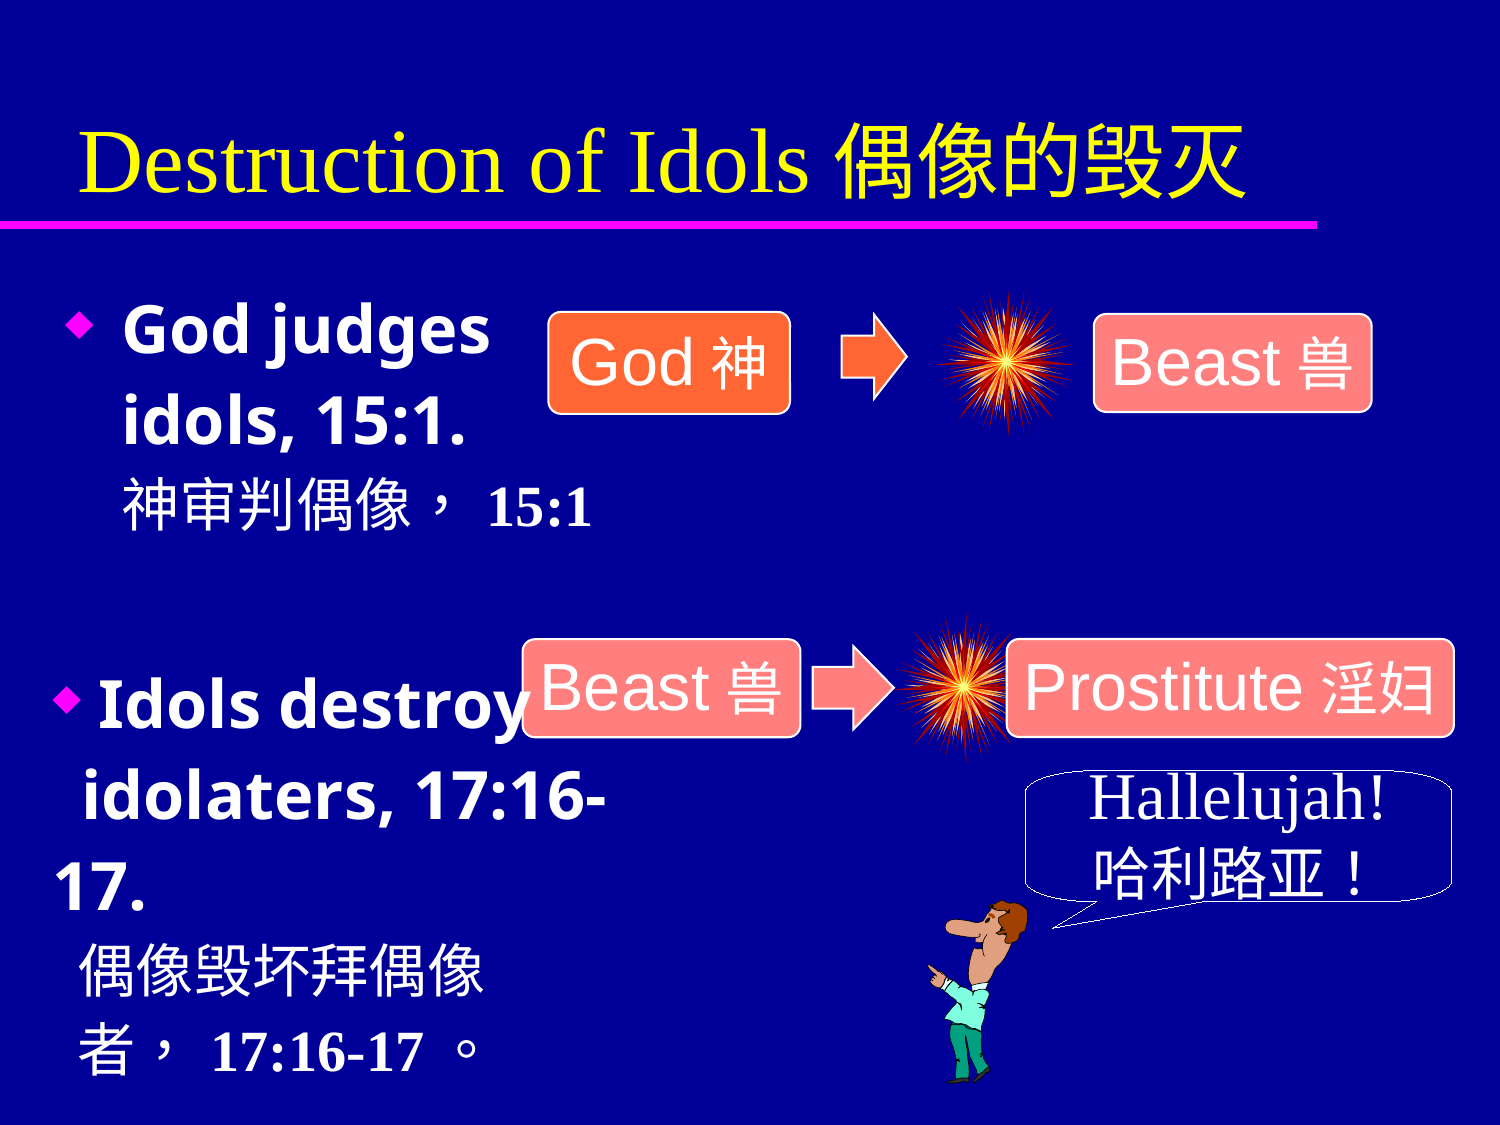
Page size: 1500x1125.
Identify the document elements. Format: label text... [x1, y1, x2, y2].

picture [923, 897, 1032, 1088]
text_box Idols destroy idolaters, 17:16-17. 偶像毁坏拜偶像 者，17:16-17。 [37, 650, 657, 1097]
title Destruction of Idols偶像的毁灭 [62, 43, 1338, 225]
text_box God神 [548, 311, 790, 414]
text_box Prostitute淫妇 [1006, 638, 1454, 738]
text_box [812, 612, 1013, 764]
text_box Beast兽 [522, 639, 801, 738]
text_box Hallelujah! 哈利路亚！ [1025, 770, 1452, 929]
list God judges idols, 15:1. 神审判偶像，15:1 [50, 274, 657, 650]
text_box [935, 287, 1076, 439]
text_box [841, 314, 907, 399]
text_box Beast兽 [1093, 313, 1372, 412]
